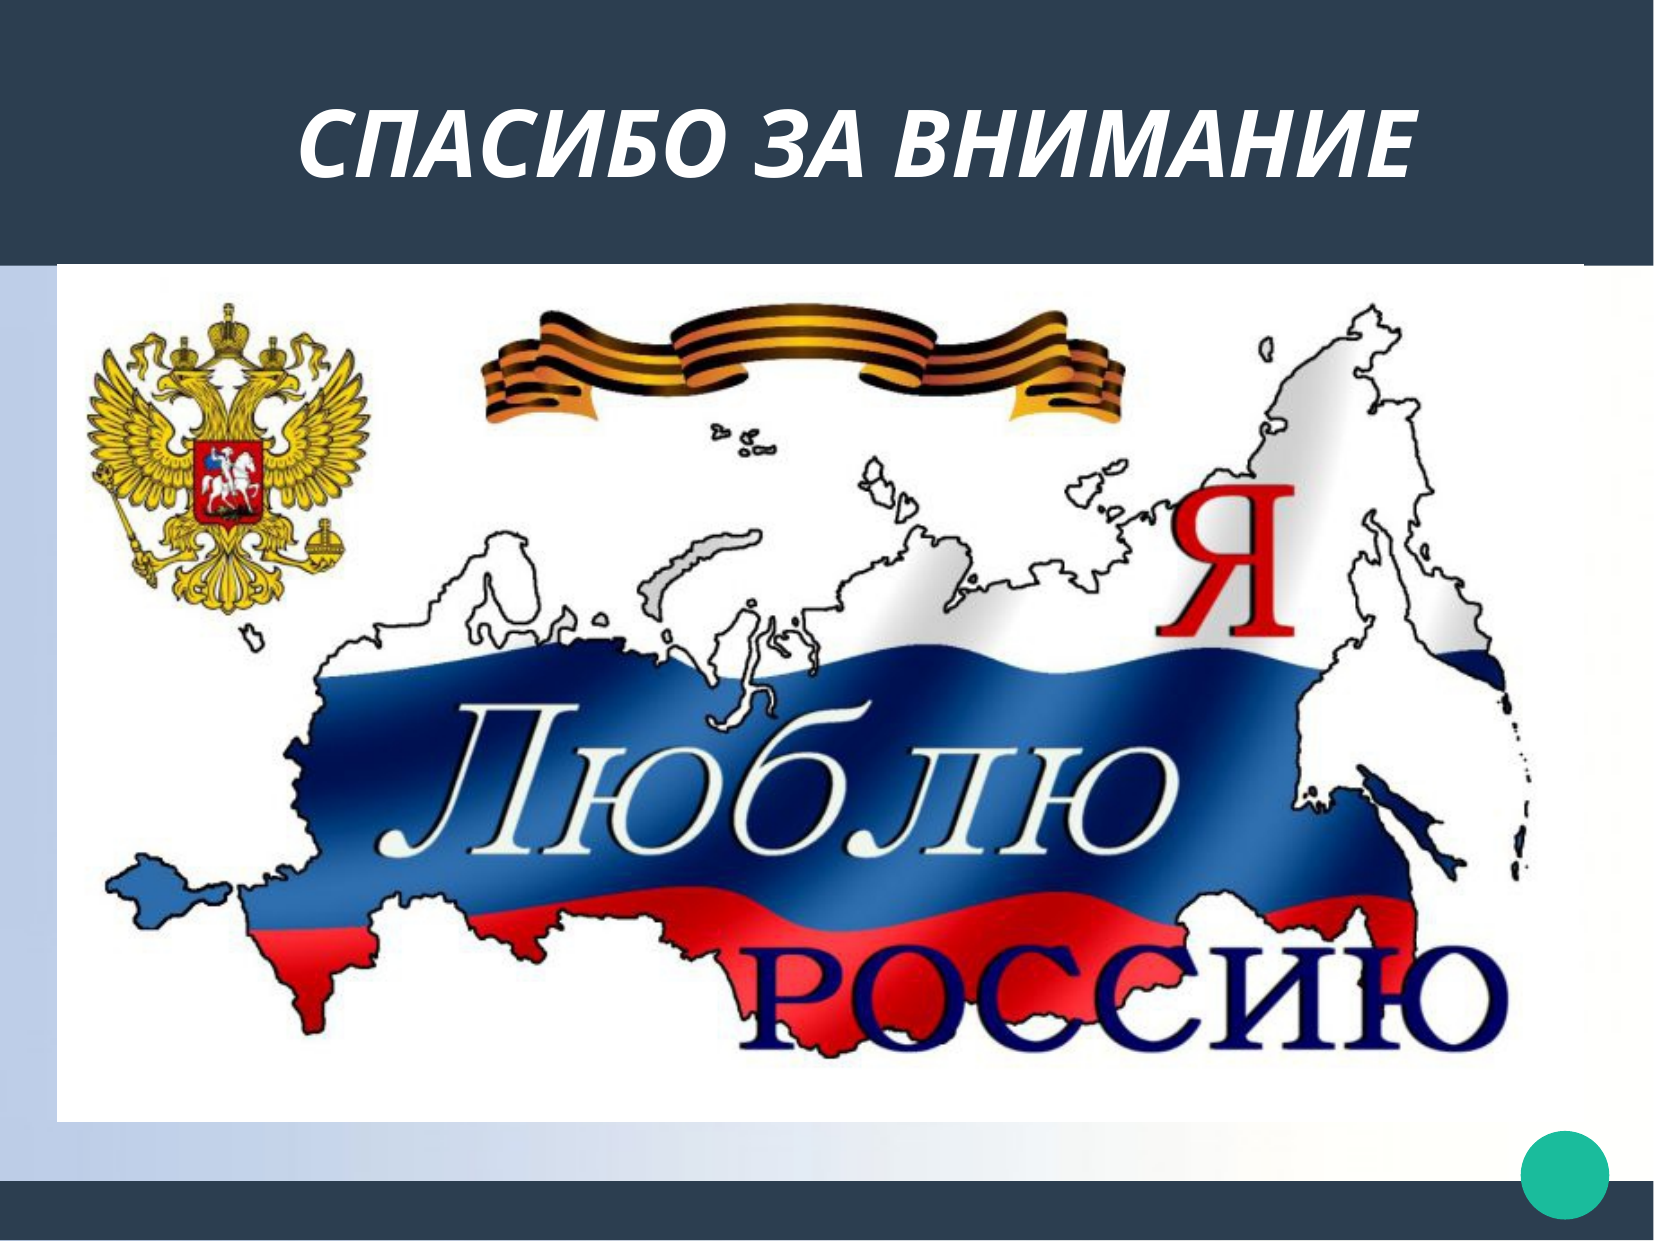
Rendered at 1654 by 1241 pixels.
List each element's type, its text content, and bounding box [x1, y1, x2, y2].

text_box СПАСИБО ЗА ВНИМАНИЕ [88, 69, 1625, 178]
picture [0, 264, 1654, 1181]
